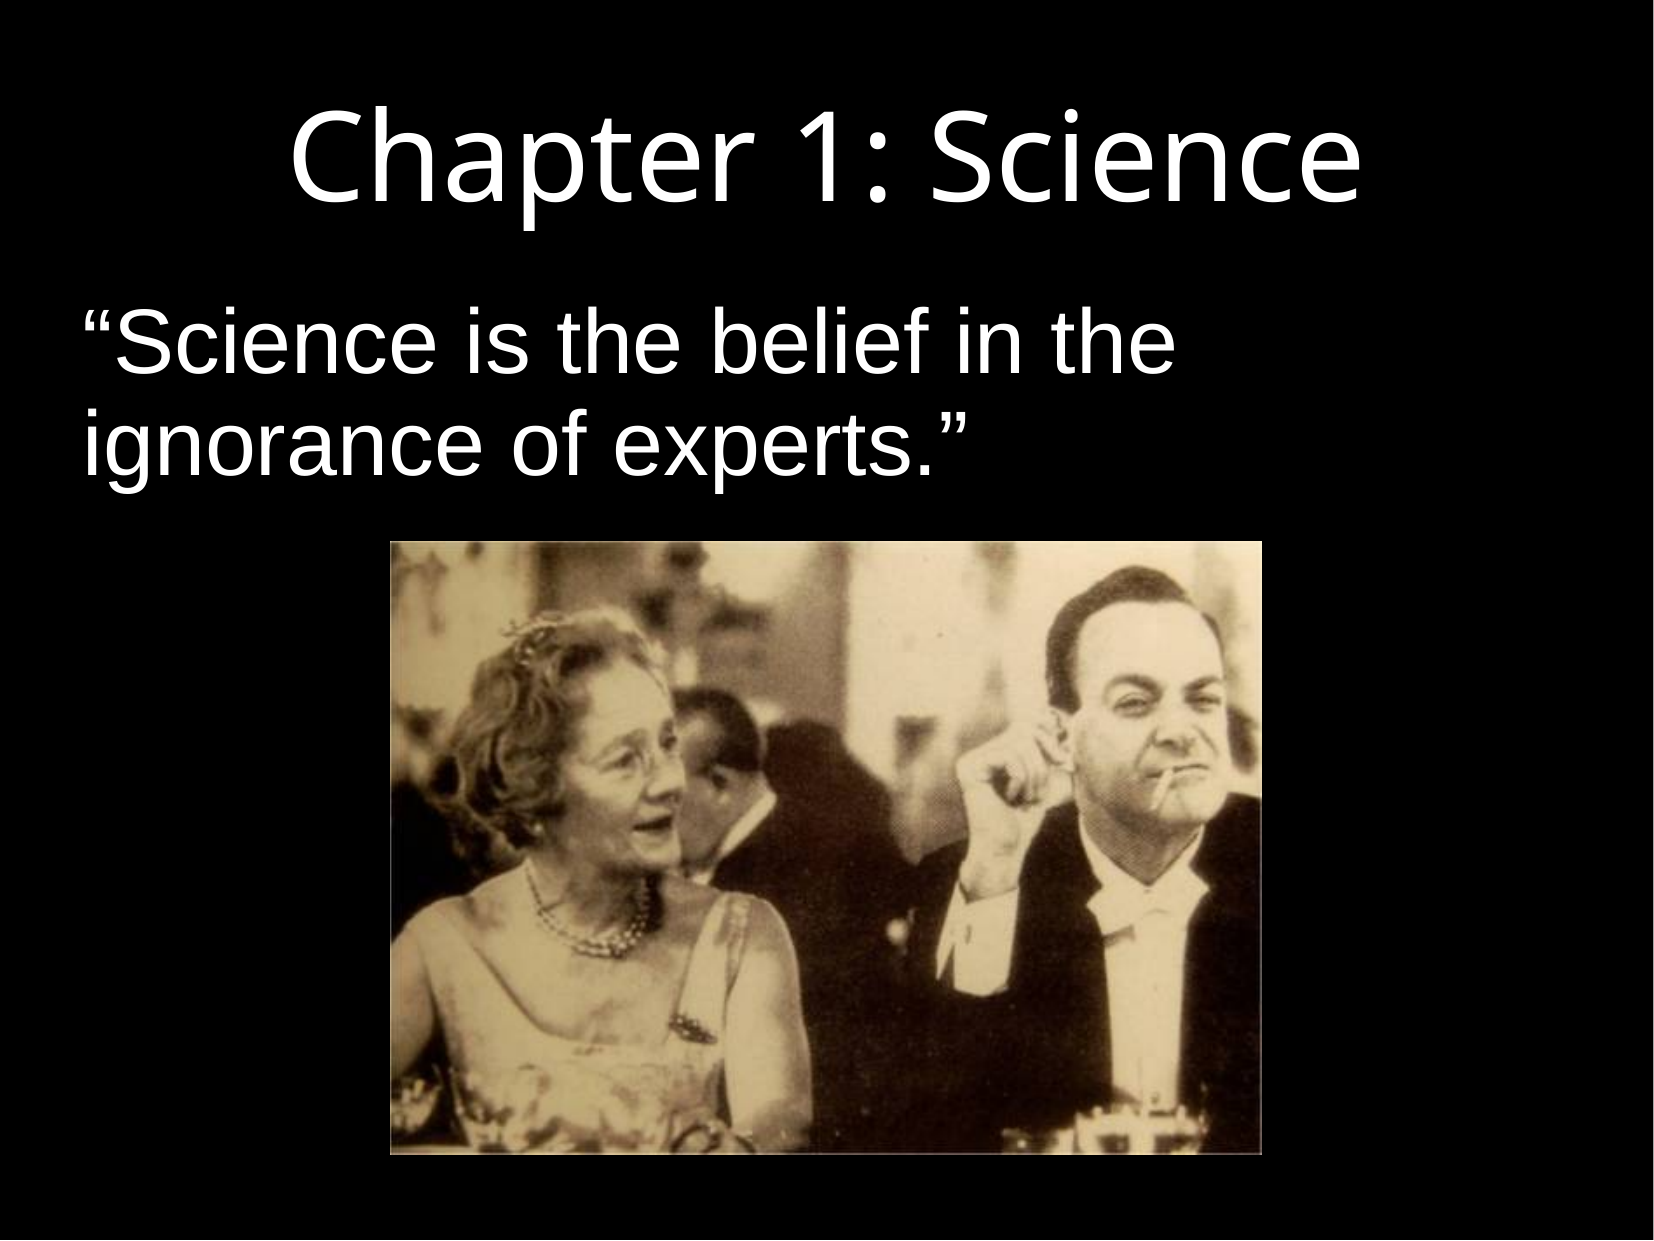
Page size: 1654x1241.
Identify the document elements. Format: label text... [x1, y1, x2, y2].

title Chapter 1: Science [82, 49, 1571, 257]
picture [390, 634, 1262, 1156]
list “Science is the belief in the ignorance of experts.” [82, 290, 1571, 634]
